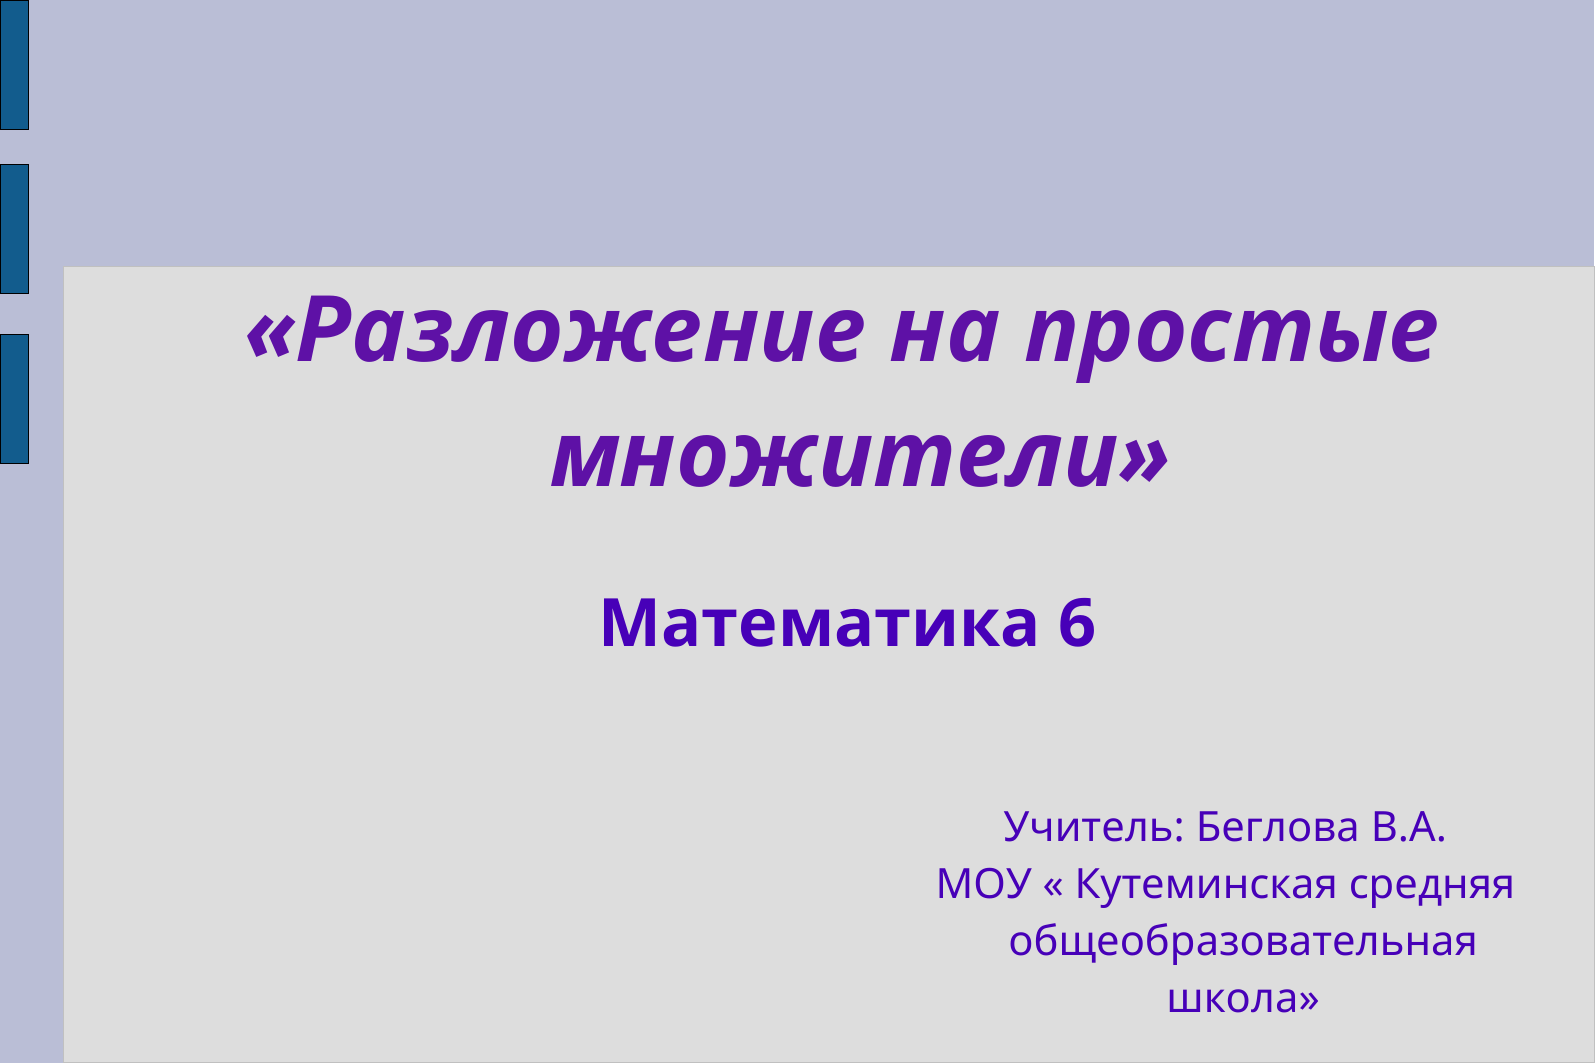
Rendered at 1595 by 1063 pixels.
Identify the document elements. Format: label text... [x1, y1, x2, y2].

title Математика 6 [442, 561, 1270, 680]
subtitle Учитель: Беглова В.А. МОУ « Кутеминская средняя общеобразовательная школа» [915, 787, 1536, 1034]
text_box «Разложение на простые множители» [177, 243, 1509, 533]
